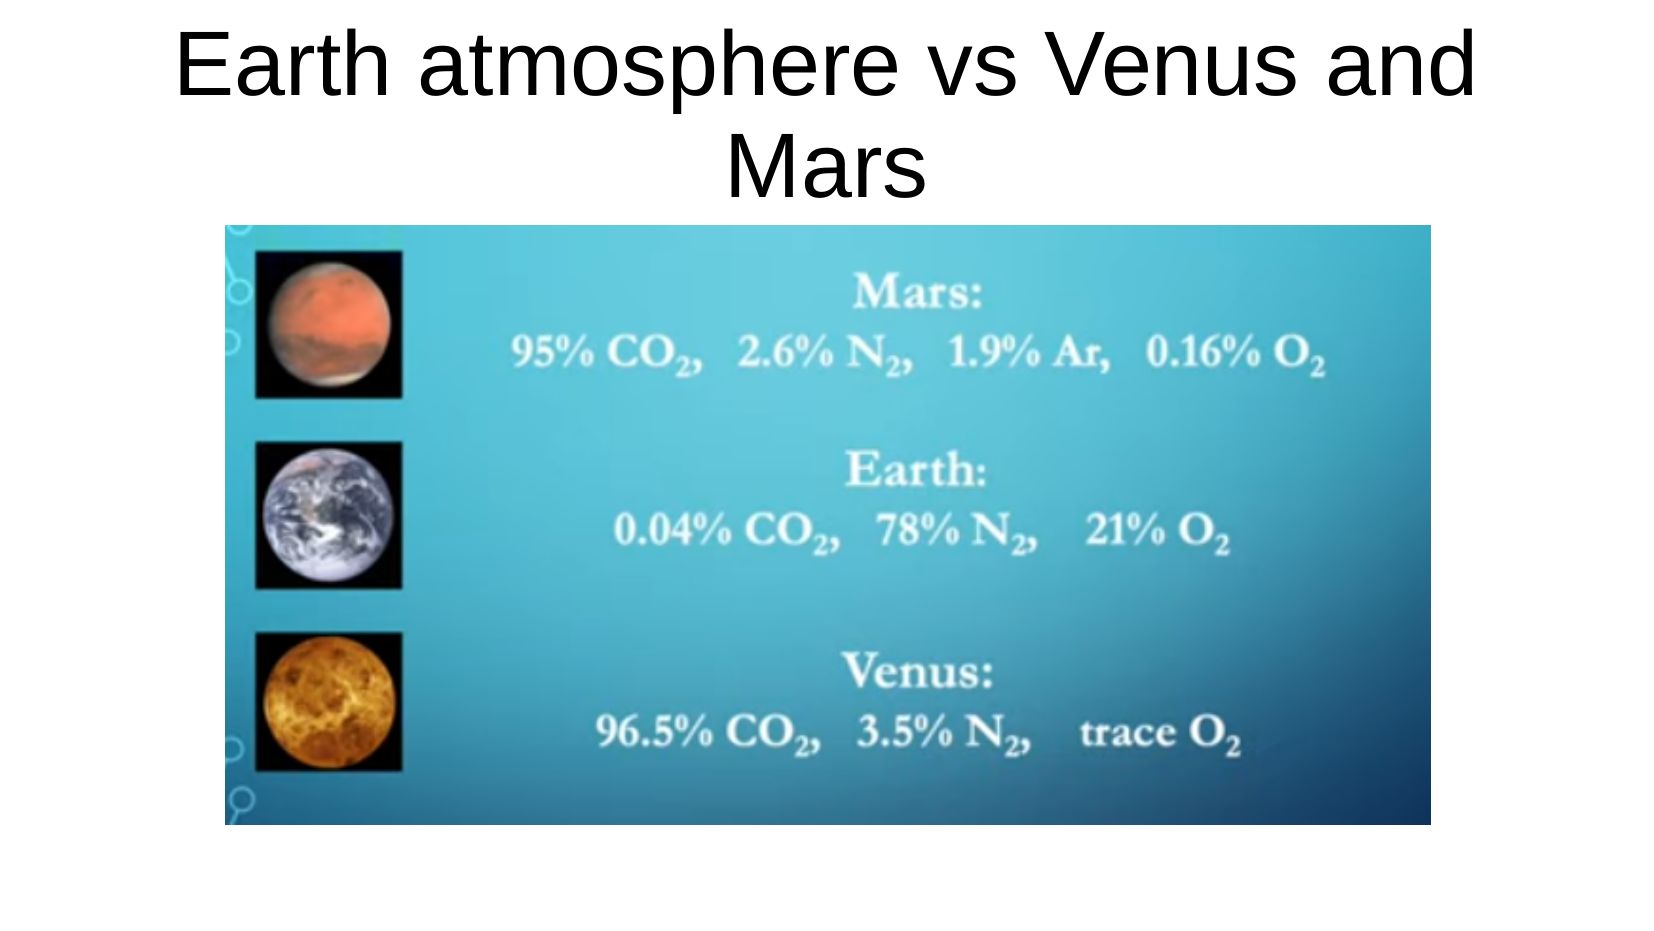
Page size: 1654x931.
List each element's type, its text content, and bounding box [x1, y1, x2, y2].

title Earth atmosphere vs Venus and Mars [82, 12, 1571, 218]
picture [225, 225, 1431, 826]
